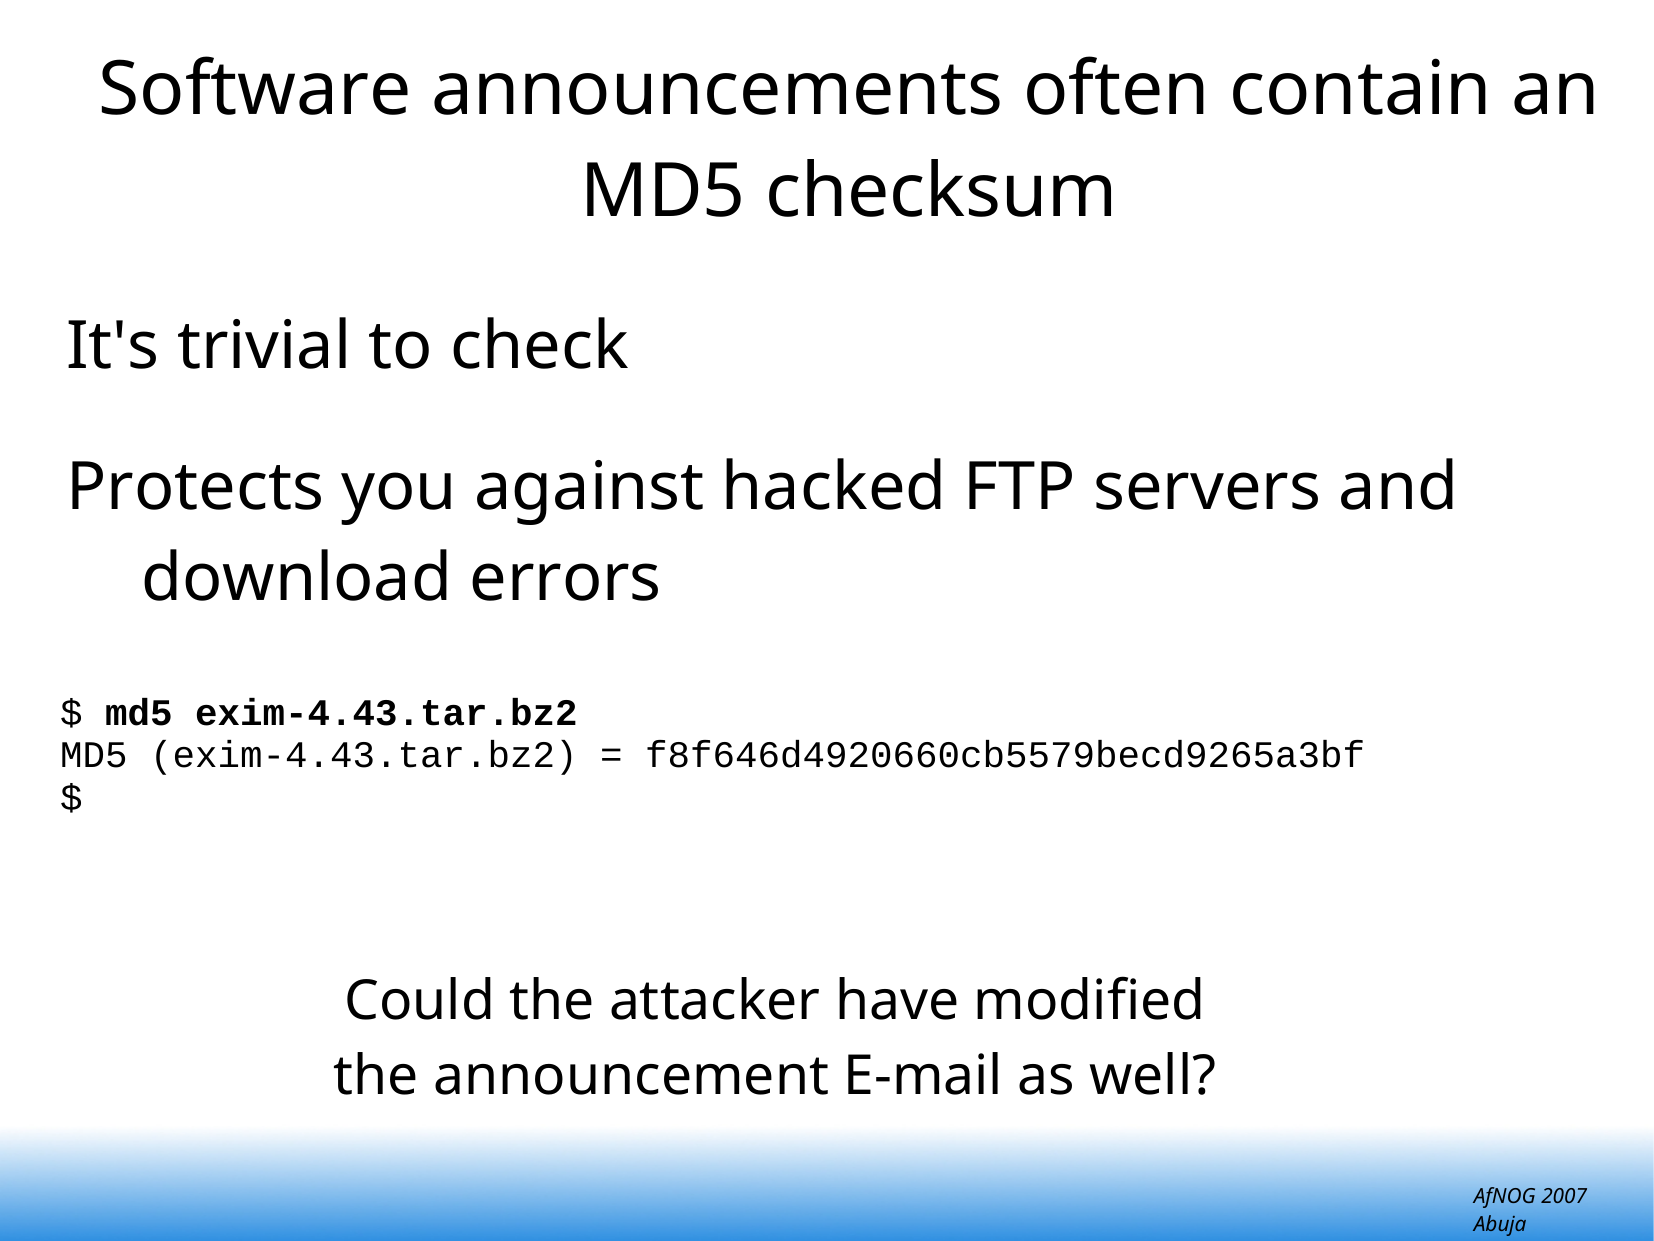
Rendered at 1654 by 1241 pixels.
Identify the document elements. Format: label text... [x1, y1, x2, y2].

text_box Could the attacker have modified the announcement E-mail as well? [333, 960, 1218, 1111]
picture [0, 1124, 1654, 1241]
list It's trivial to check Protects you against hacked FTP servers and download errors [66, 297, 1531, 605]
text_box $ md5 exim-4.43.tar.bz2 MD5 (exim-4.43.tar.bz2) = f8f646d4920660cb5579becd9265a3bf $ [41, 684, 1613, 860]
title Software announcements often contain an MD5 checksum [76, 33, 1623, 223]
